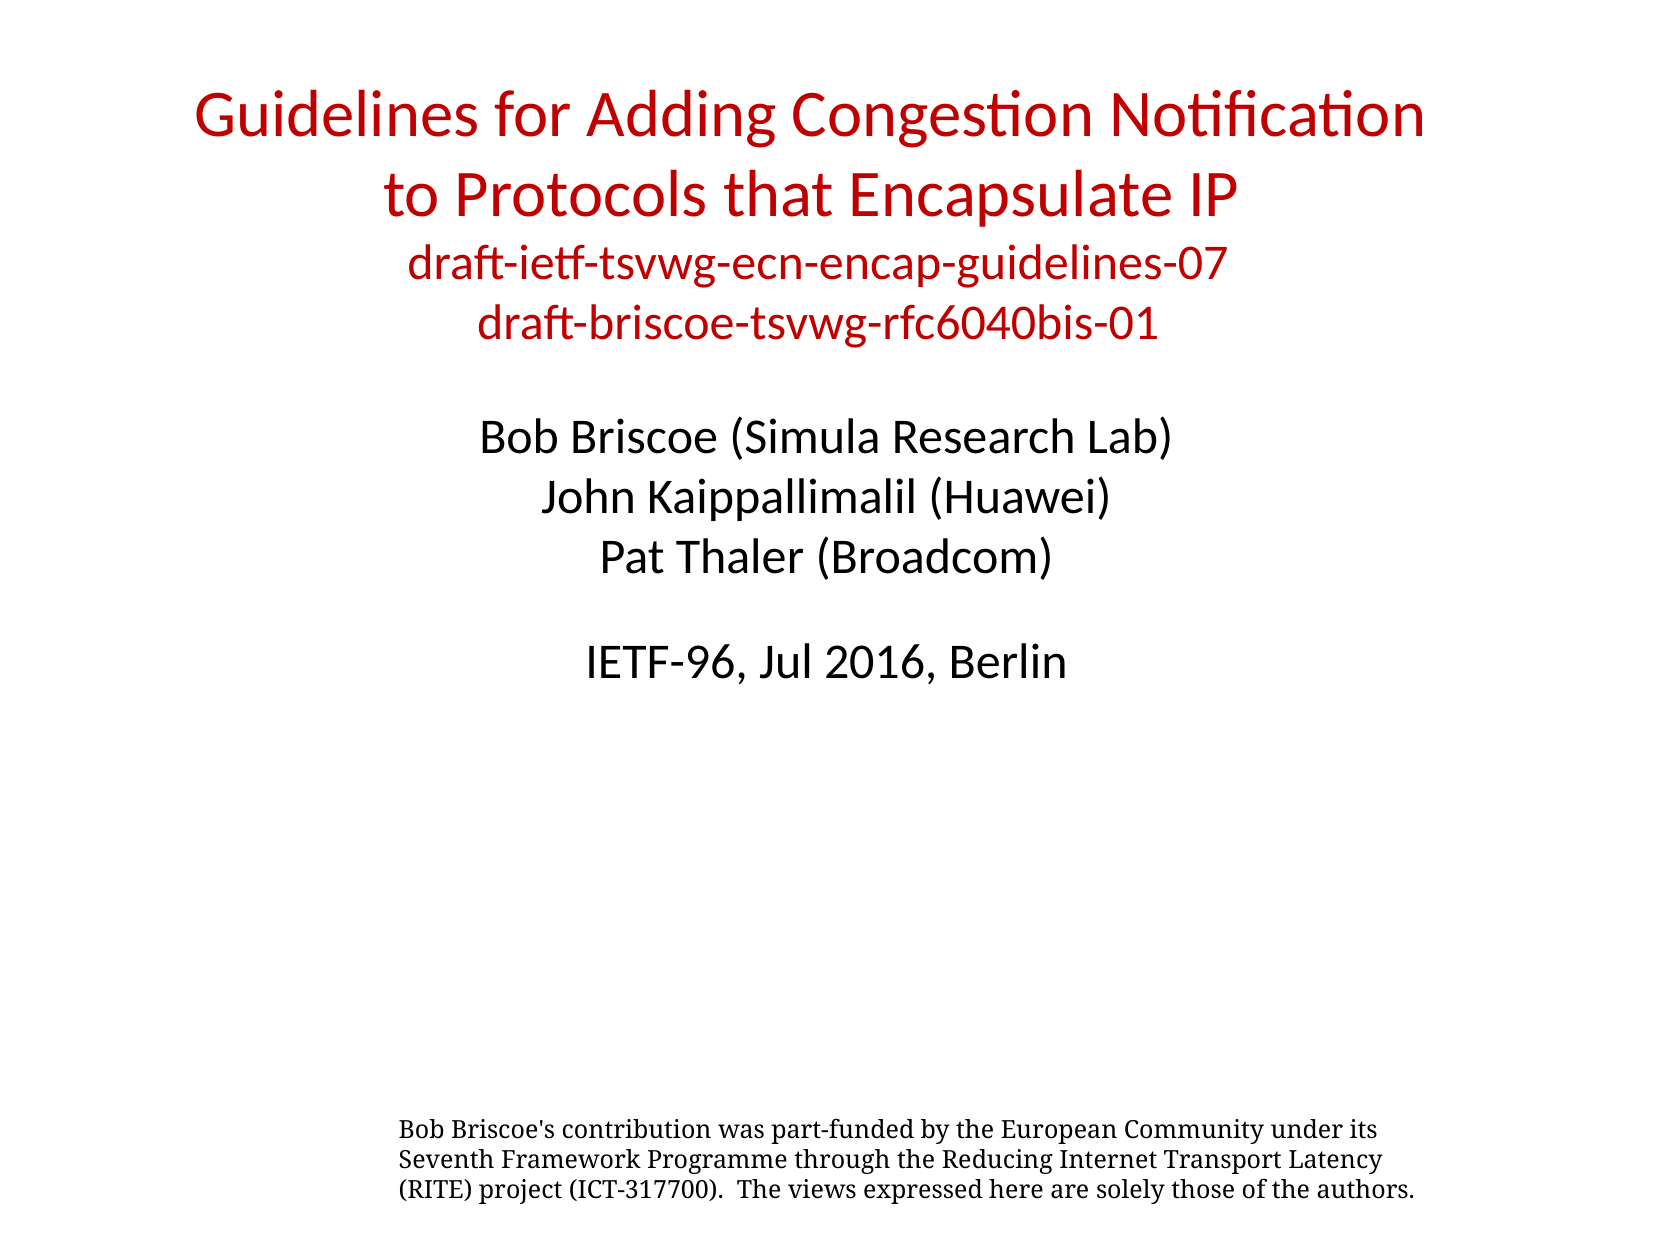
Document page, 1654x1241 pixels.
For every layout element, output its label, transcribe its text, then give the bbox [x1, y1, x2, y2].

text_box Guidelines for Adding Congestion Notification to Protocols that Encapsulate IP draft-ietf-tsvwg-ecn-encap-guidelines-07 draft-briscoe-tsvwg-rfc6040bis-01 [74, 106, 1563, 314]
text_box Bob Briscoe (Simula Research Lab) John Kaippallimalil (Huawei) Pat Thaler (Broadcom) IETF-96, Jul 2016, Berlin [82, 403, 1571, 1018]
text_box Bob Briscoe's contribution was part-funded by the European Community under its Seventh Framework Programme through the Reducing Internet Transport Latency (RITE) project (ICT-317700). The views expressed here are solely those of the authors. [383, 1106, 1478, 1218]
